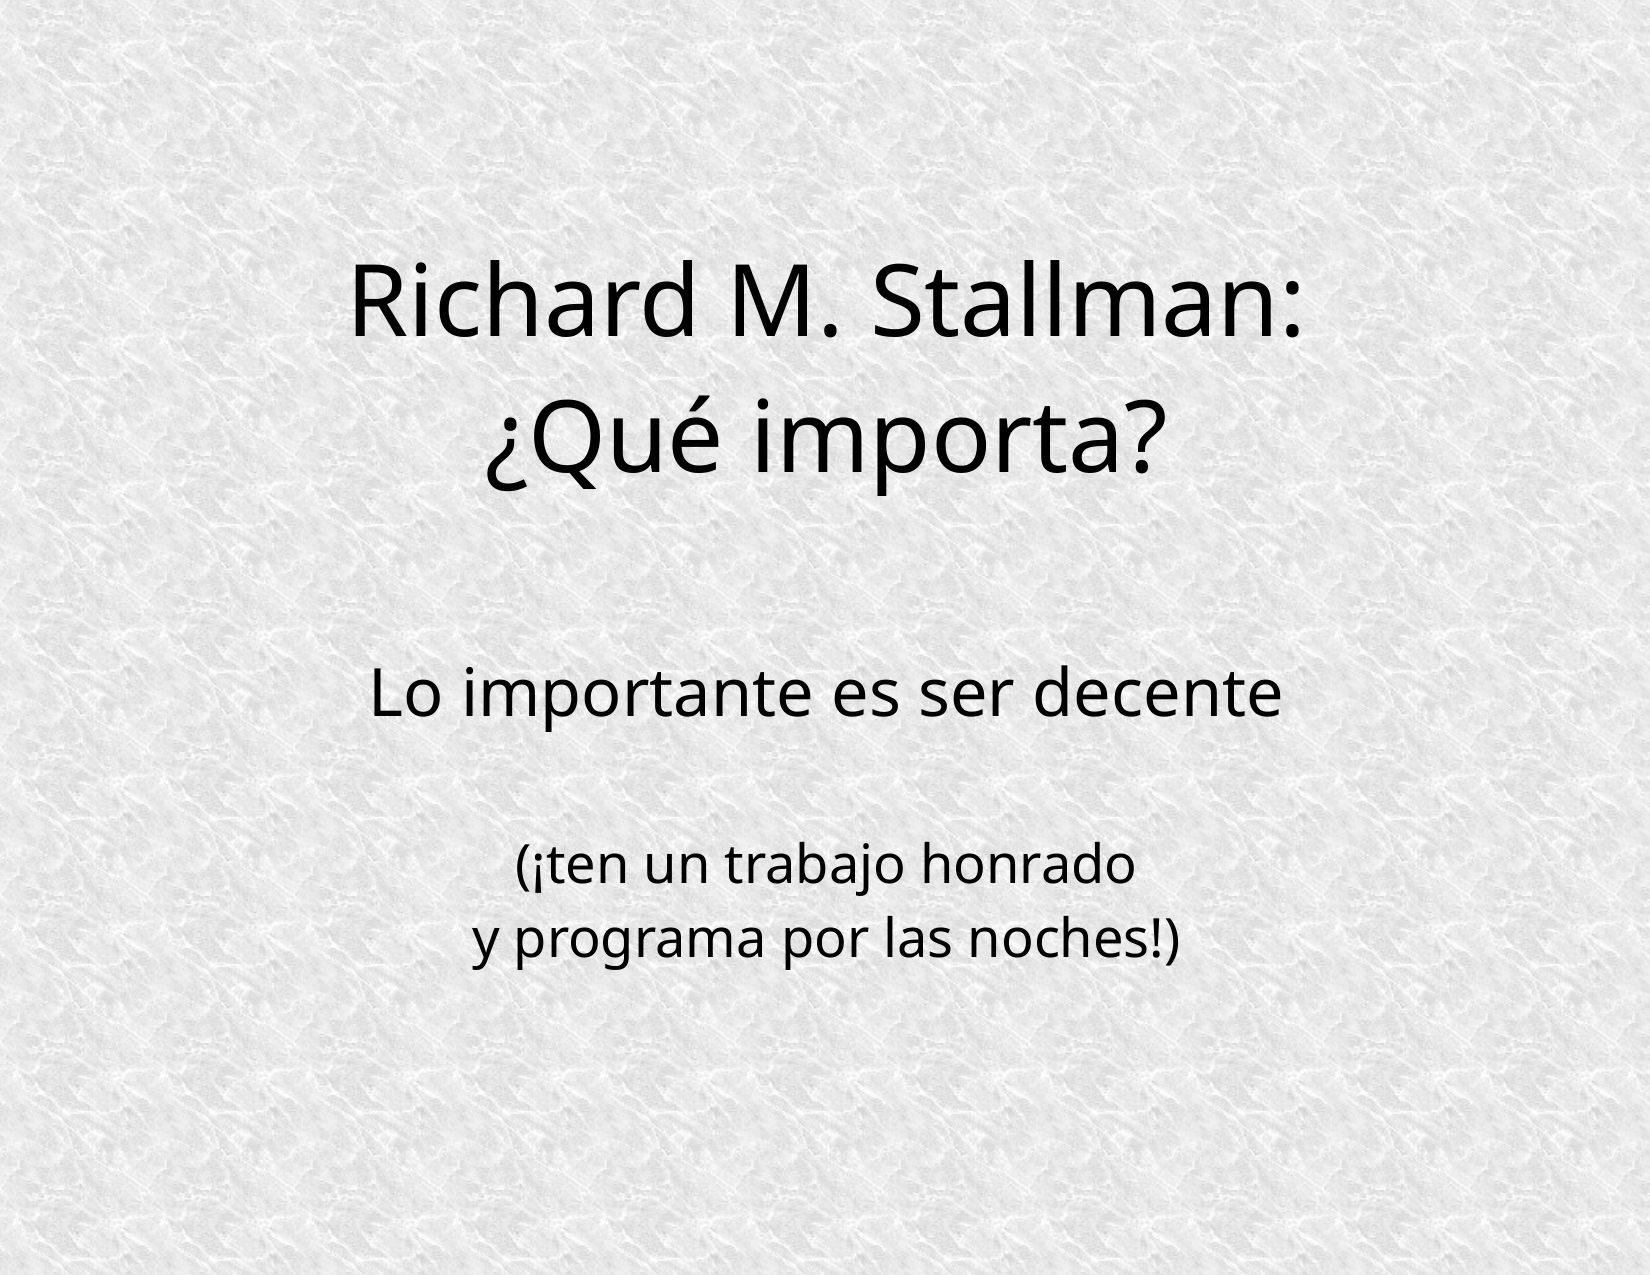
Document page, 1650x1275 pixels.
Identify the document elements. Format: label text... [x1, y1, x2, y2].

picture [0, 0, 1650, 1275]
text_box (¡ten un trabajo honrado y programa por las noches!) [118, 826, 1536, 974]
text_box Lo importante es ser decente [236, 642, 1418, 739]
text_box Richard M. Stallman: ¿Qué importa? [147, 236, 1506, 495]
